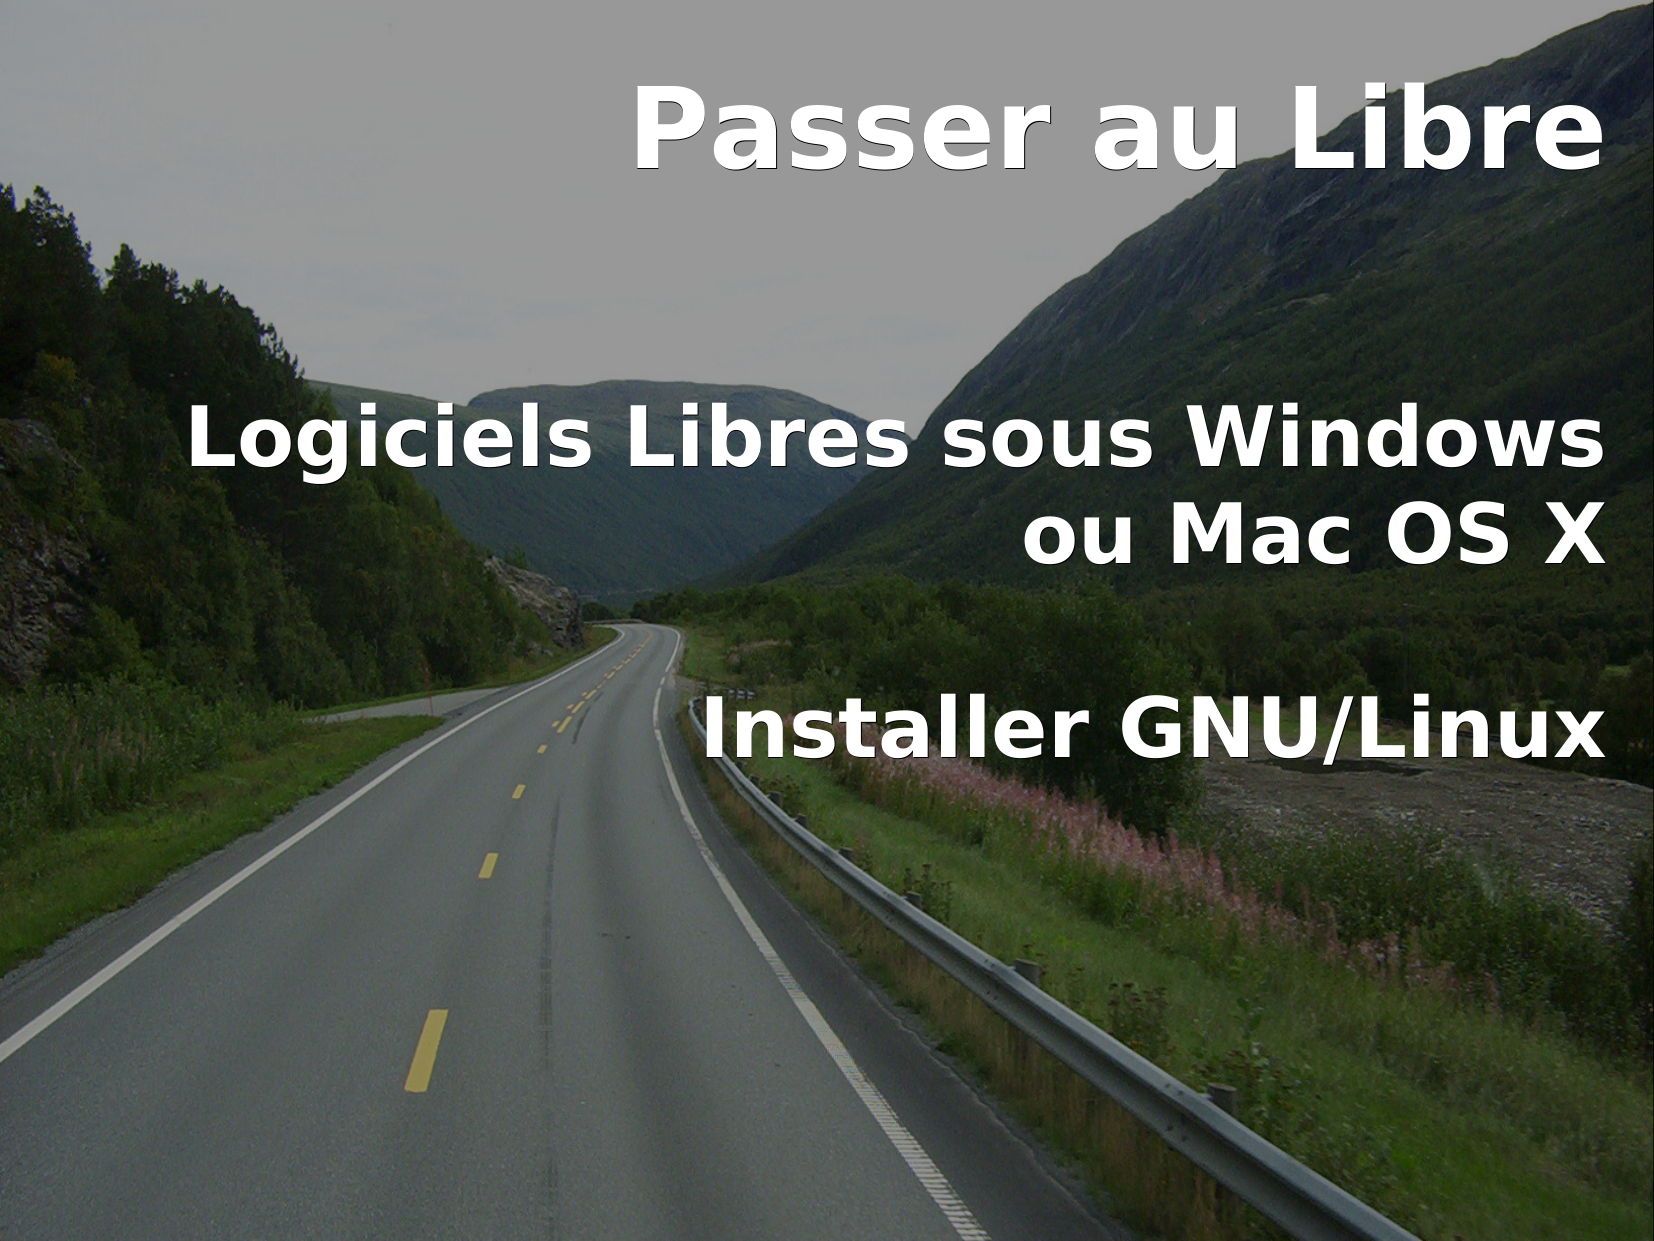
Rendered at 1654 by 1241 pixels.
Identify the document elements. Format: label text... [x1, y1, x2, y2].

text_box Passer au Libre Logiciels Libres sous Windows ou Mac OS X Installer GNU/Linux [161, 56, 1624, 928]
picture [0, 0, 1654, 1241]
